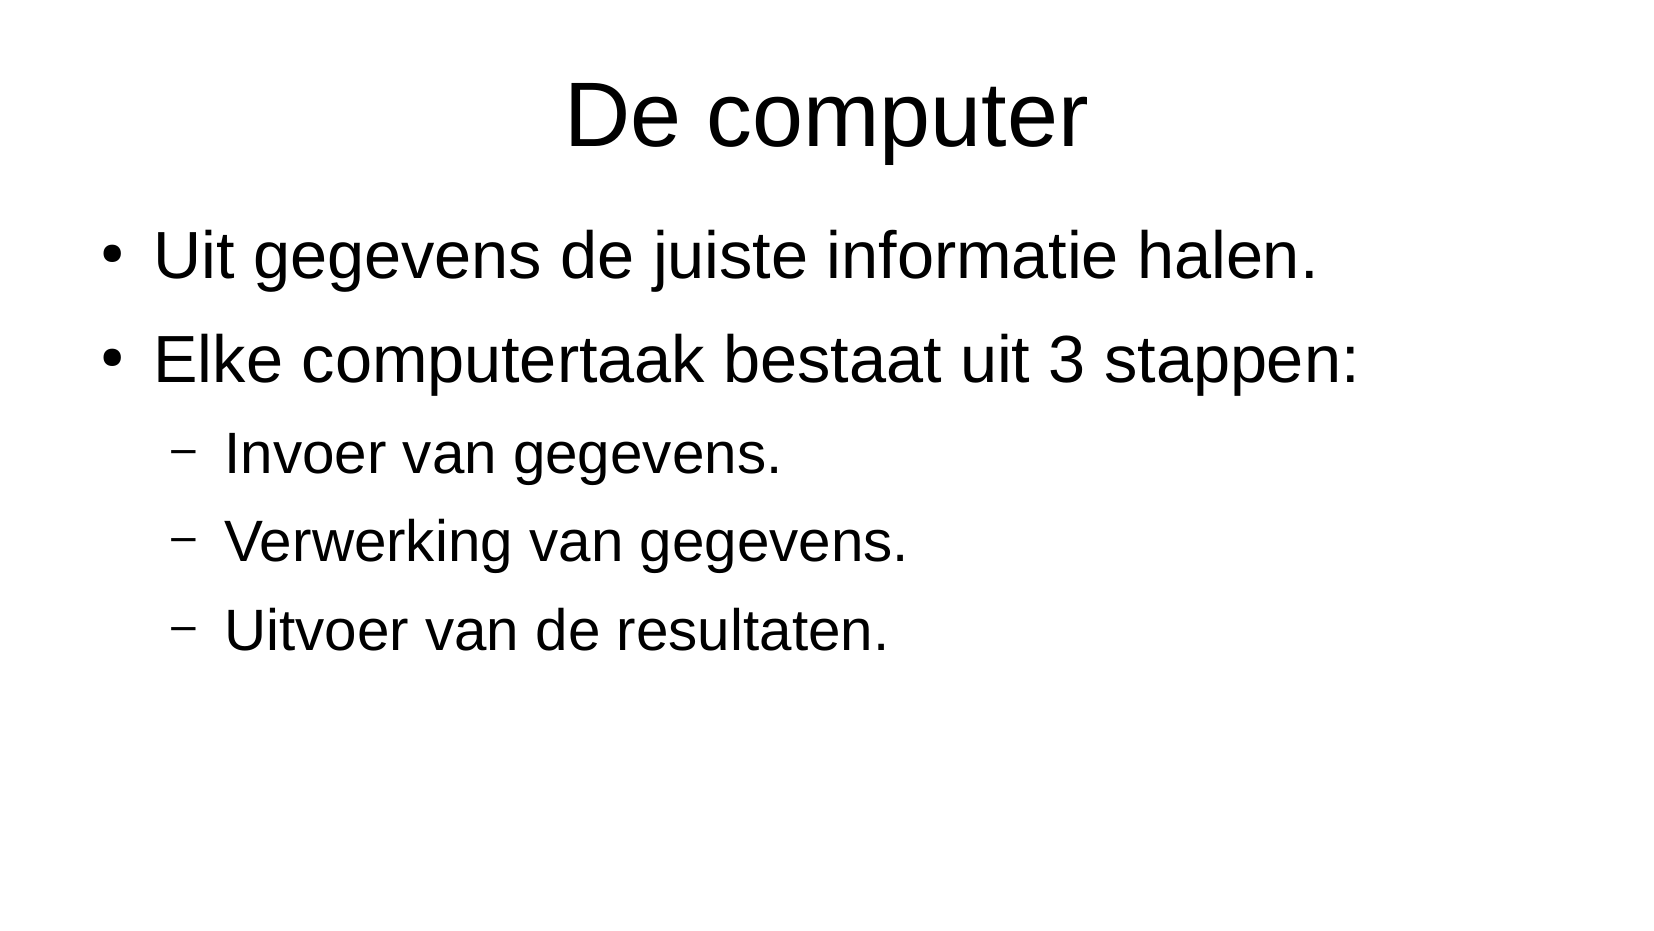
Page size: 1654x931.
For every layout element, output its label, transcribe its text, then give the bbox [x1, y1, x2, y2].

title De computer [82, 37, 1571, 193]
list Uit gegevens de juiste informatie halen. Elke computertaak bestaat uit 3 stappen: Invoer van gegevens. Verwerking van gegevens. Uitvoer van de resultaten. [82, 217, 1571, 758]
